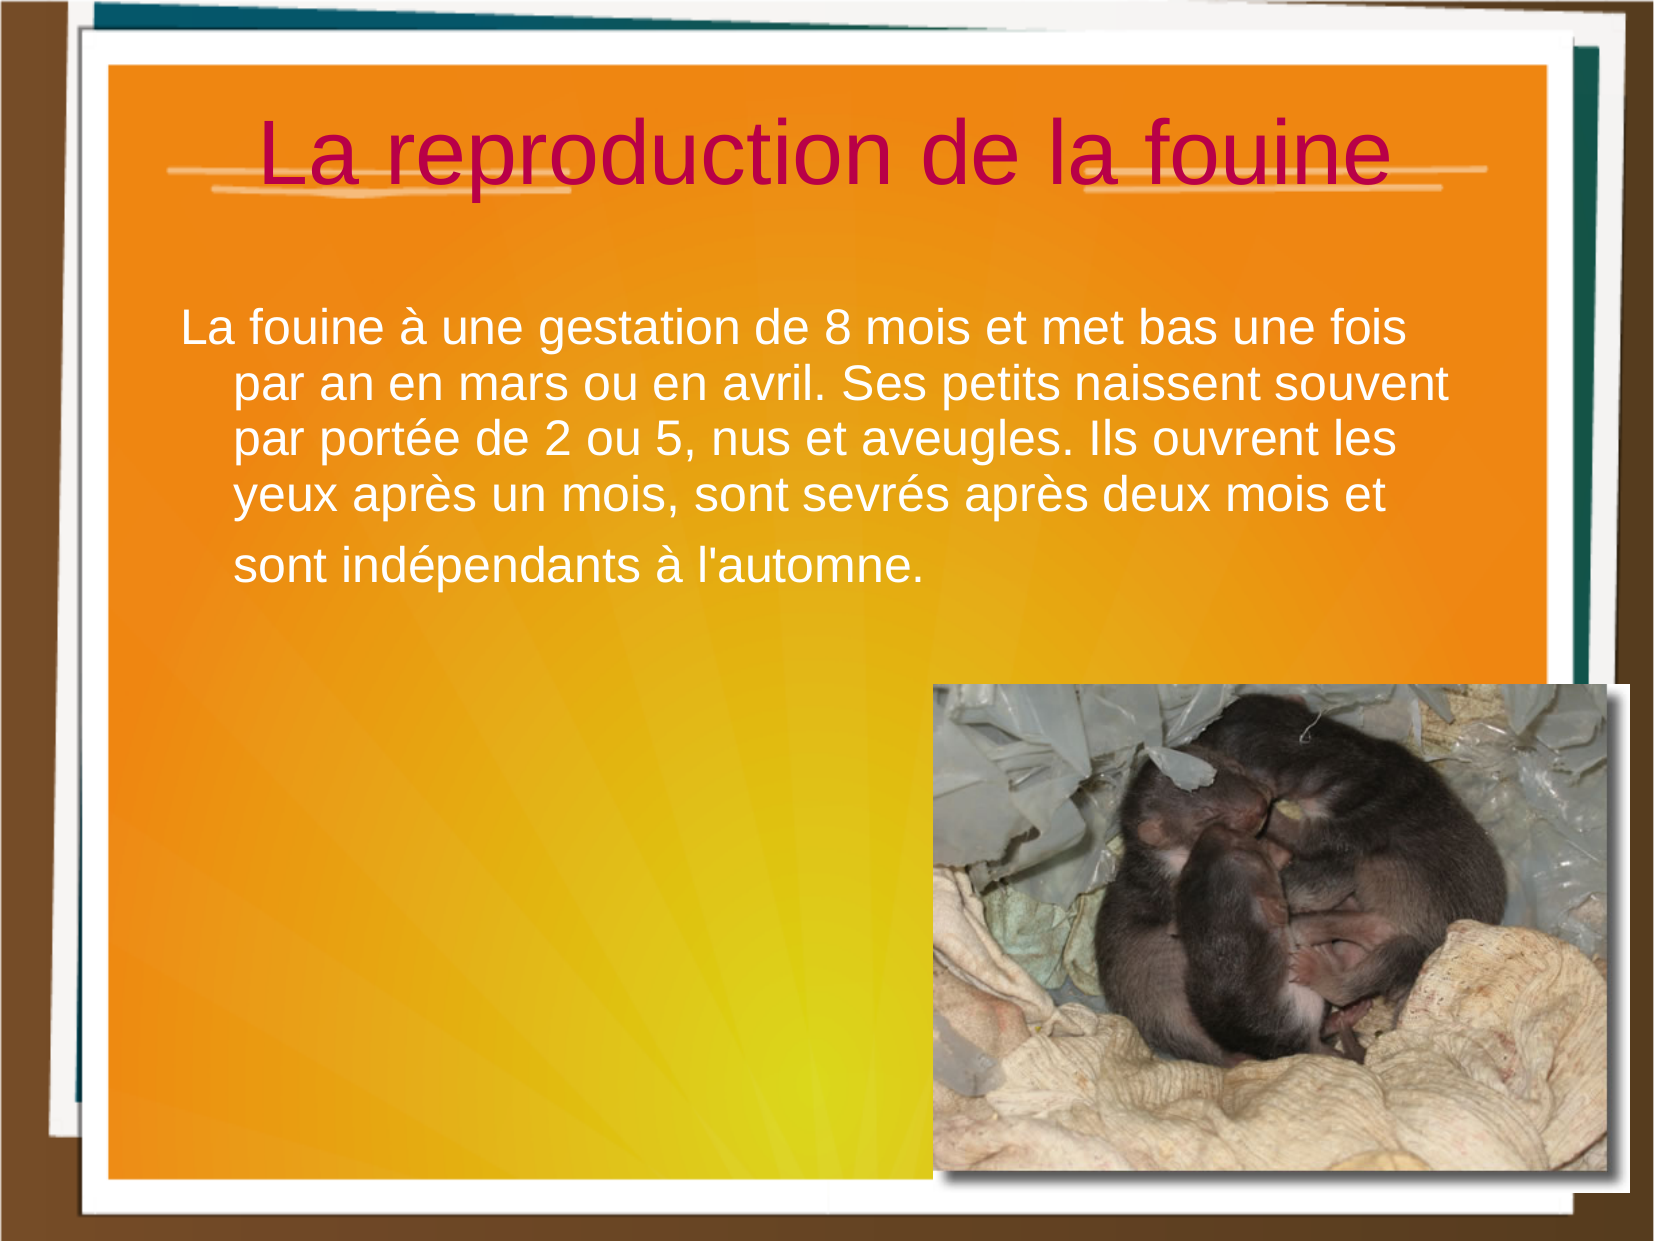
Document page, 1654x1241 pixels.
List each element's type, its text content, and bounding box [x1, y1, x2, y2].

picture [0, 0, 1654, 1241]
title La reproduction de la fouine [82, 49, 1571, 257]
list La fouine à une gestation de 8 mois et met bas une fois par an en mars ou en avril. Ses petits naissent souvent par portée de 2 ou 5, nus et aveugles. Ils ouvrent les yeux après un mois, sont sevrés après deux mois et sont indépendants à l'automne. [162, 299, 1492, 1019]
